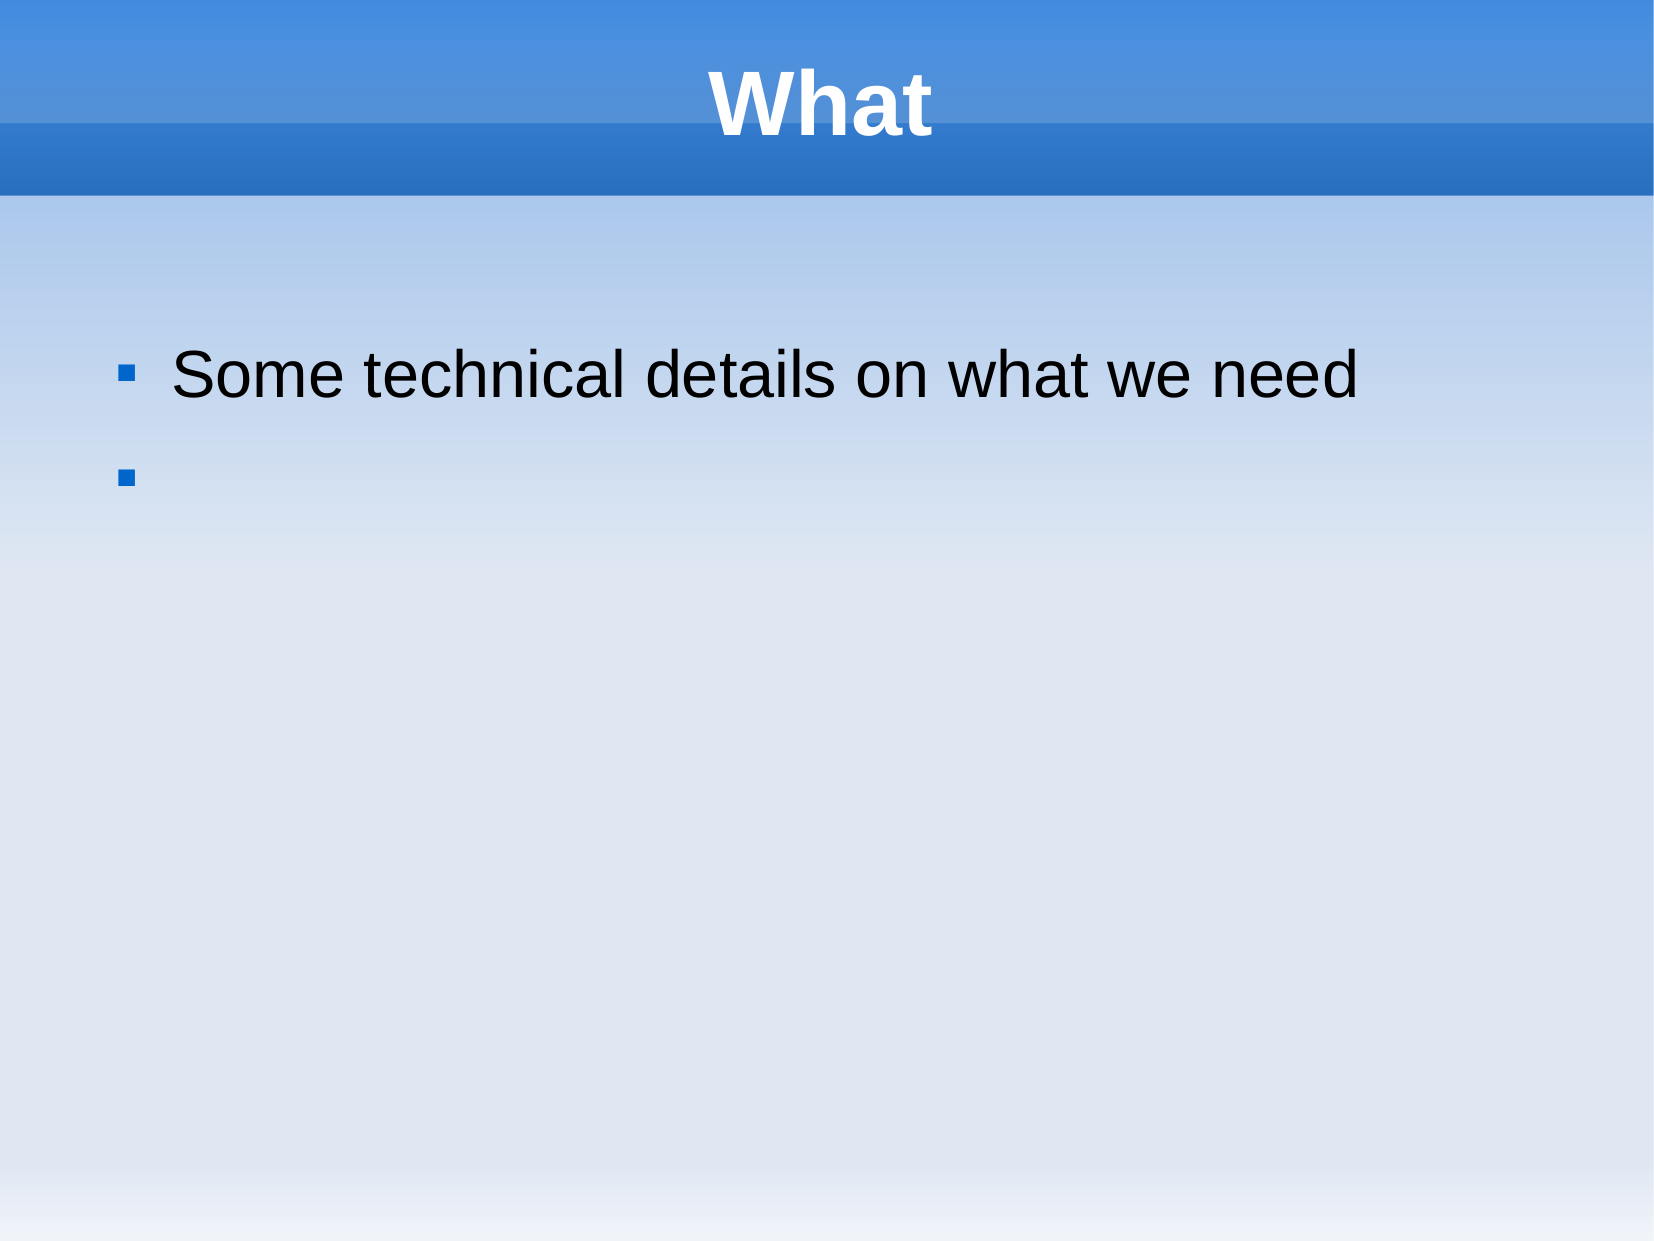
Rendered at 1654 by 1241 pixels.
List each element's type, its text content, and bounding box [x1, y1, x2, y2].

picture [0, 0, 1654, 1241]
list Some technical details on what we need [82, 337, 1571, 1241]
title What [76, 0, 1565, 208]
